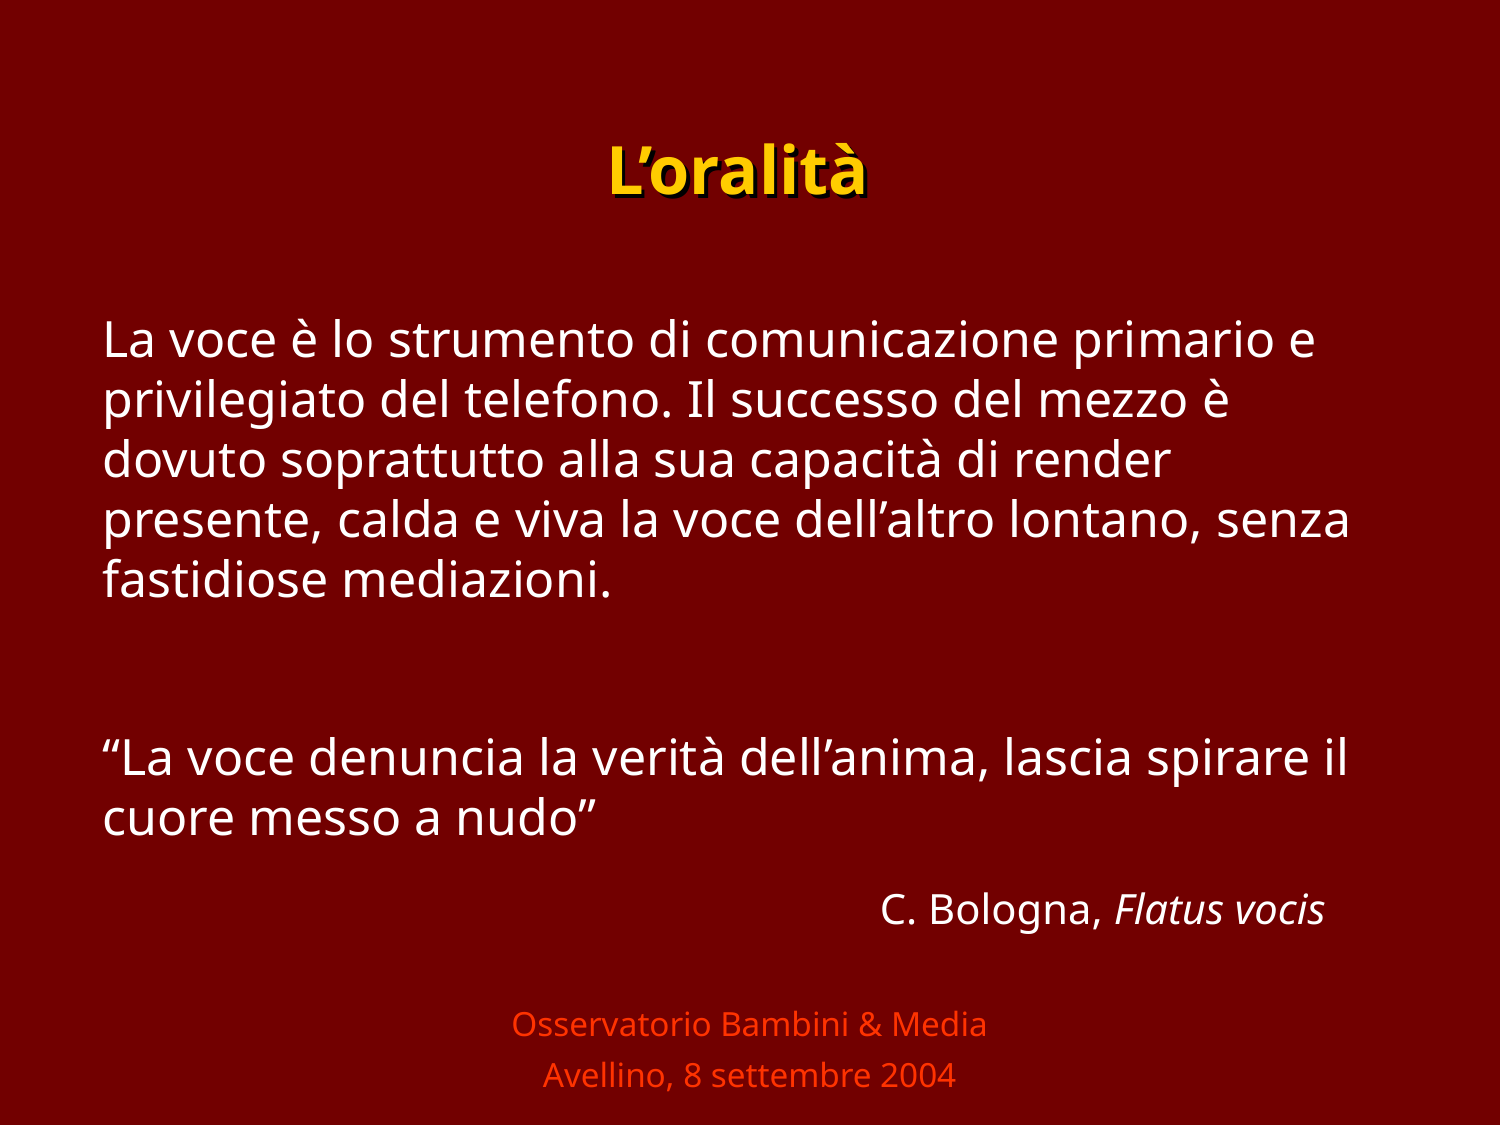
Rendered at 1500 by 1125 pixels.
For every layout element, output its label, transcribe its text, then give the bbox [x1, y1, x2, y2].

text_box Osservatorio Bambini & Media Avellino, 8 settembre 2004 [24, 1012, 1475, 1100]
text_box La voce è lo strumento di comunicazione primario e privilegiato del telefono. Il successo del mezzo è dovuto soprattutto alla sua capacità di render presente, calda e viva la voce dell’altro lontano, senza fastidiose mediazioni. “La voce denuncia la verità dell’anima, lascia spirare il cuore messo a nudo” C. Bologna, Flatus vocis [87, 299, 1388, 944]
text_box L’oralità [125, 120, 1350, 215]
